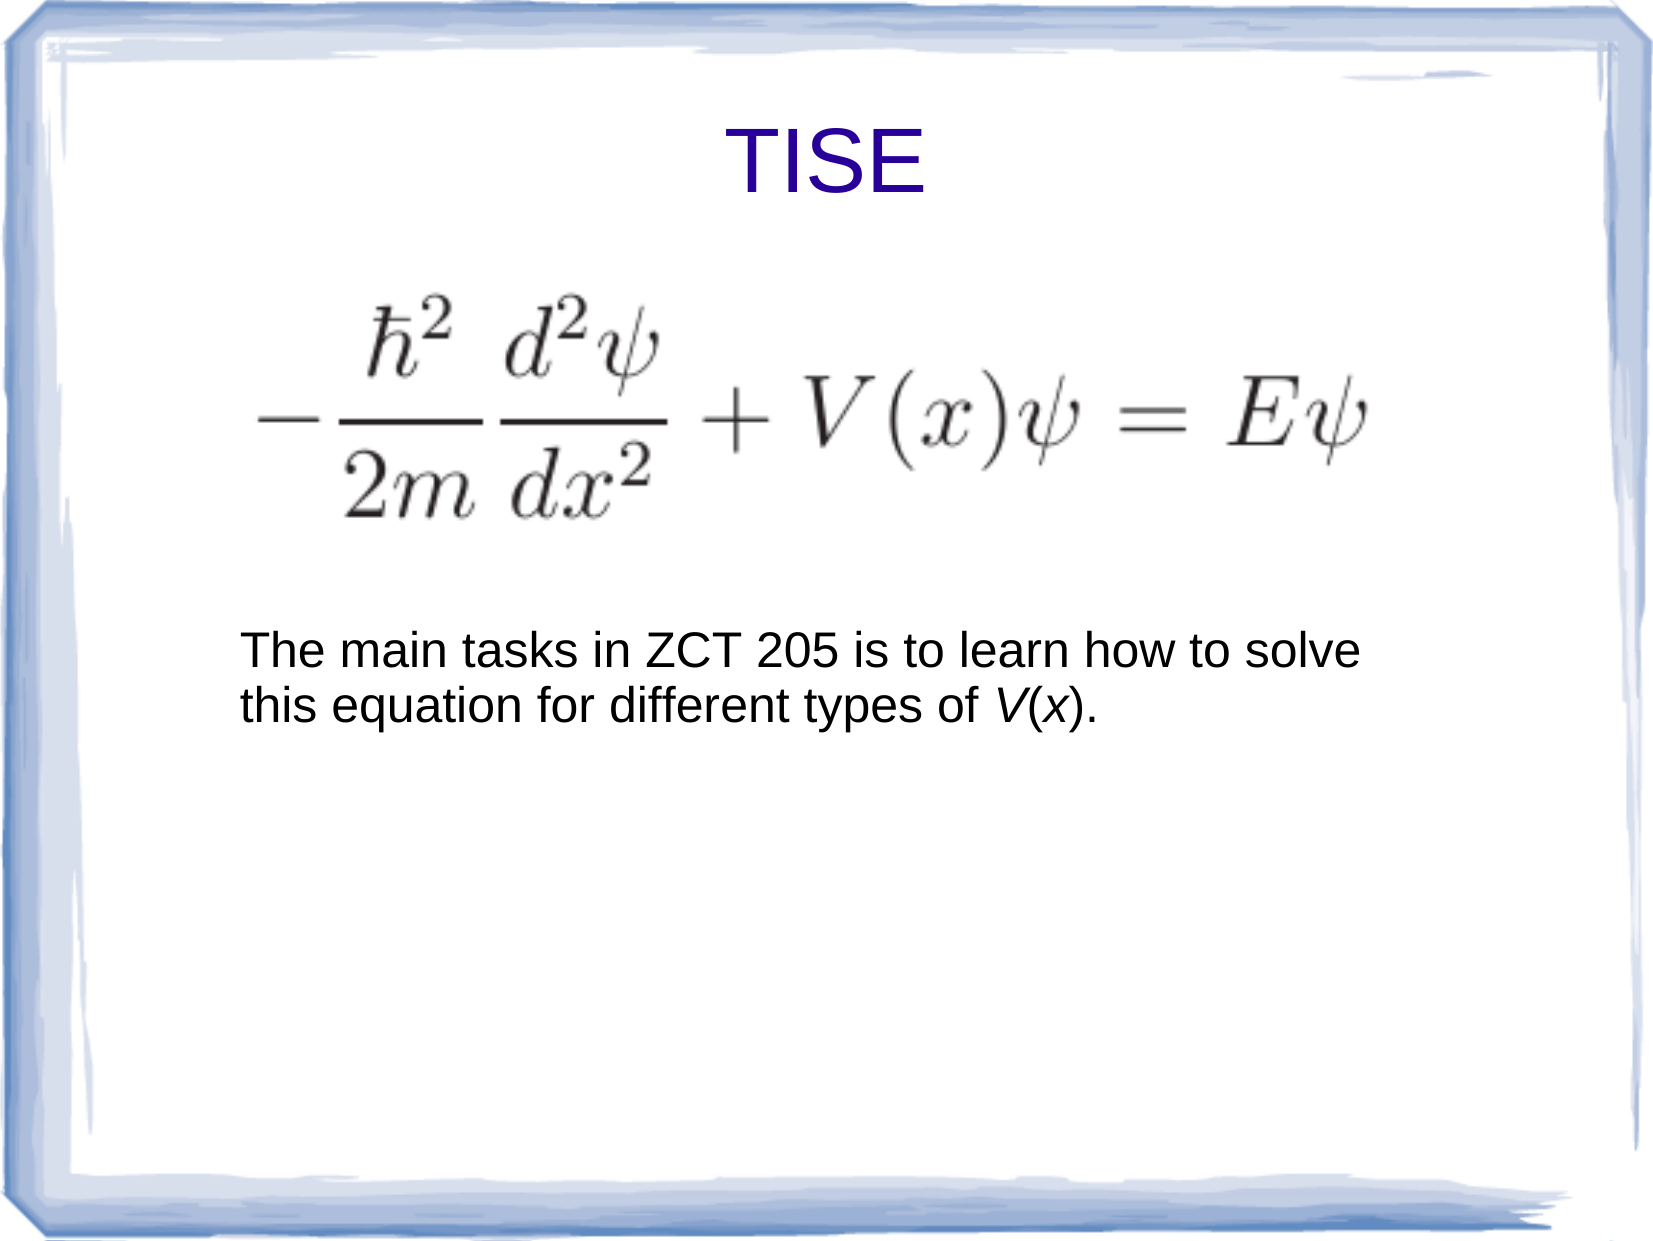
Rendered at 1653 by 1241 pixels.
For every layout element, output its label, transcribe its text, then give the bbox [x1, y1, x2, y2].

text_box The main tasks in ZCT 205 is to learn how to solve this equation for different types of V(x). [224, 615, 1380, 742]
subtitle [117, 324, 1571, 1144]
picture [0, 0, 1653, 1241]
title TISE [82, 49, 1571, 257]
